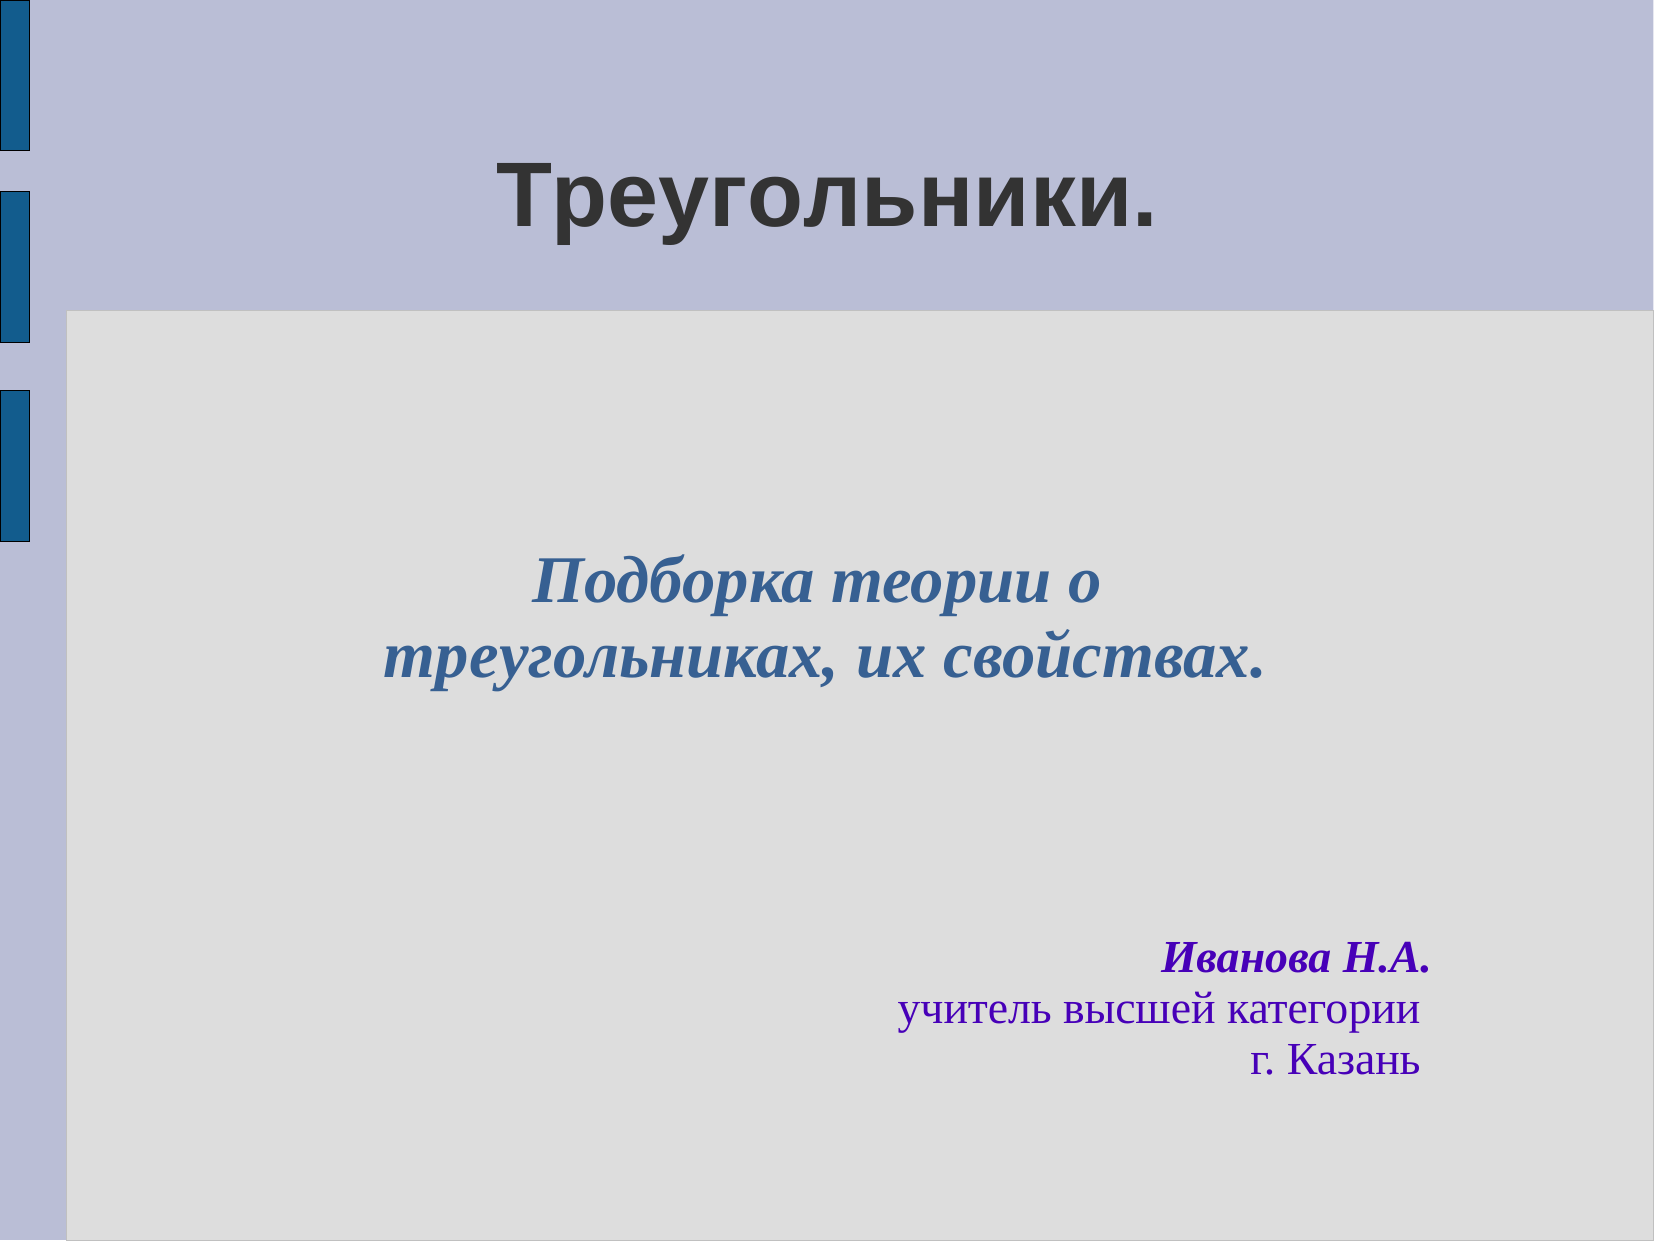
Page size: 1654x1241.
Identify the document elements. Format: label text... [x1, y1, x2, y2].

text_box Иванова Н.А. учитель высшей категории г. Казань [882, 924, 1447, 1144]
title Треугольники. [121, 91, 1534, 299]
text_box Подборка теории о треугольниках, их свойствах. [75, 536, 1577, 774]
